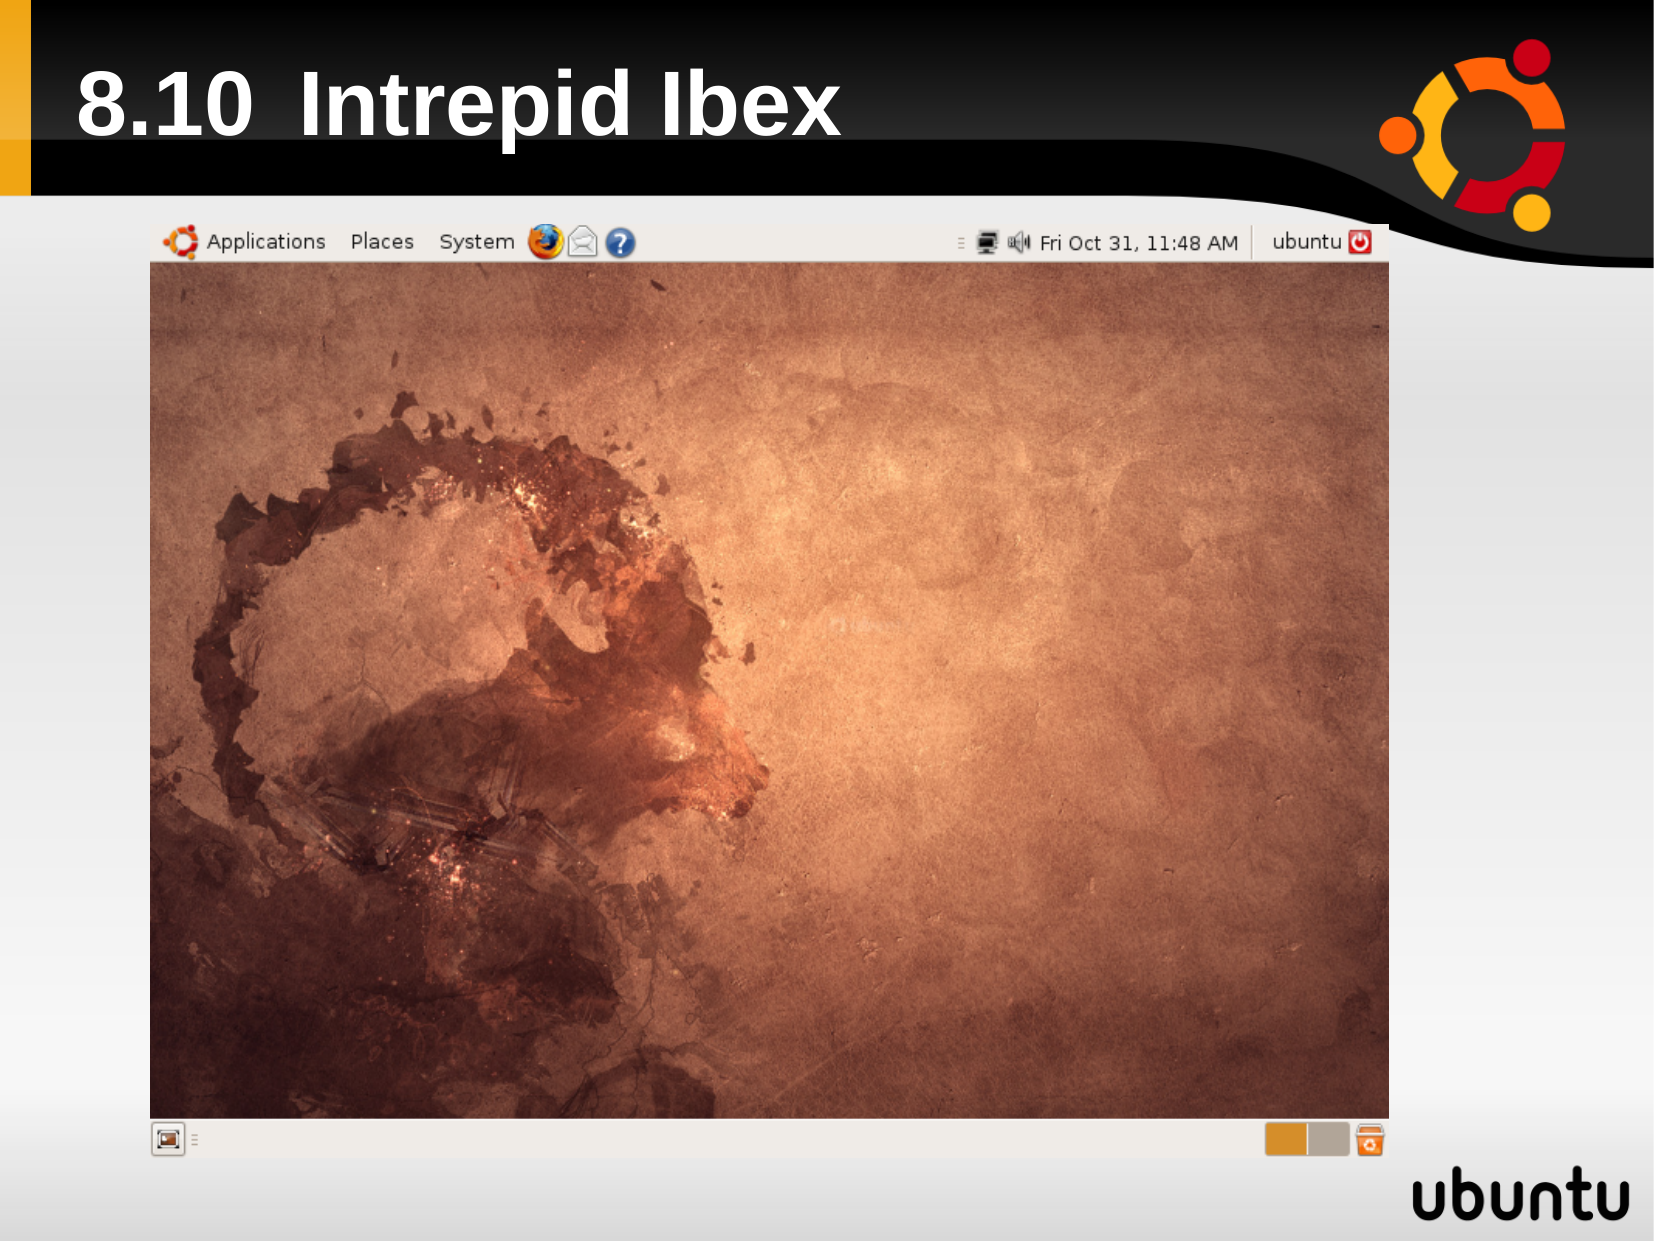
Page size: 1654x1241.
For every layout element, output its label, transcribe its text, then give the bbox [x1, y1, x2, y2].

title 8.10 Intrepid Ibex [76, 7, 1565, 200]
picture [0, 0, 1654, 1241]
